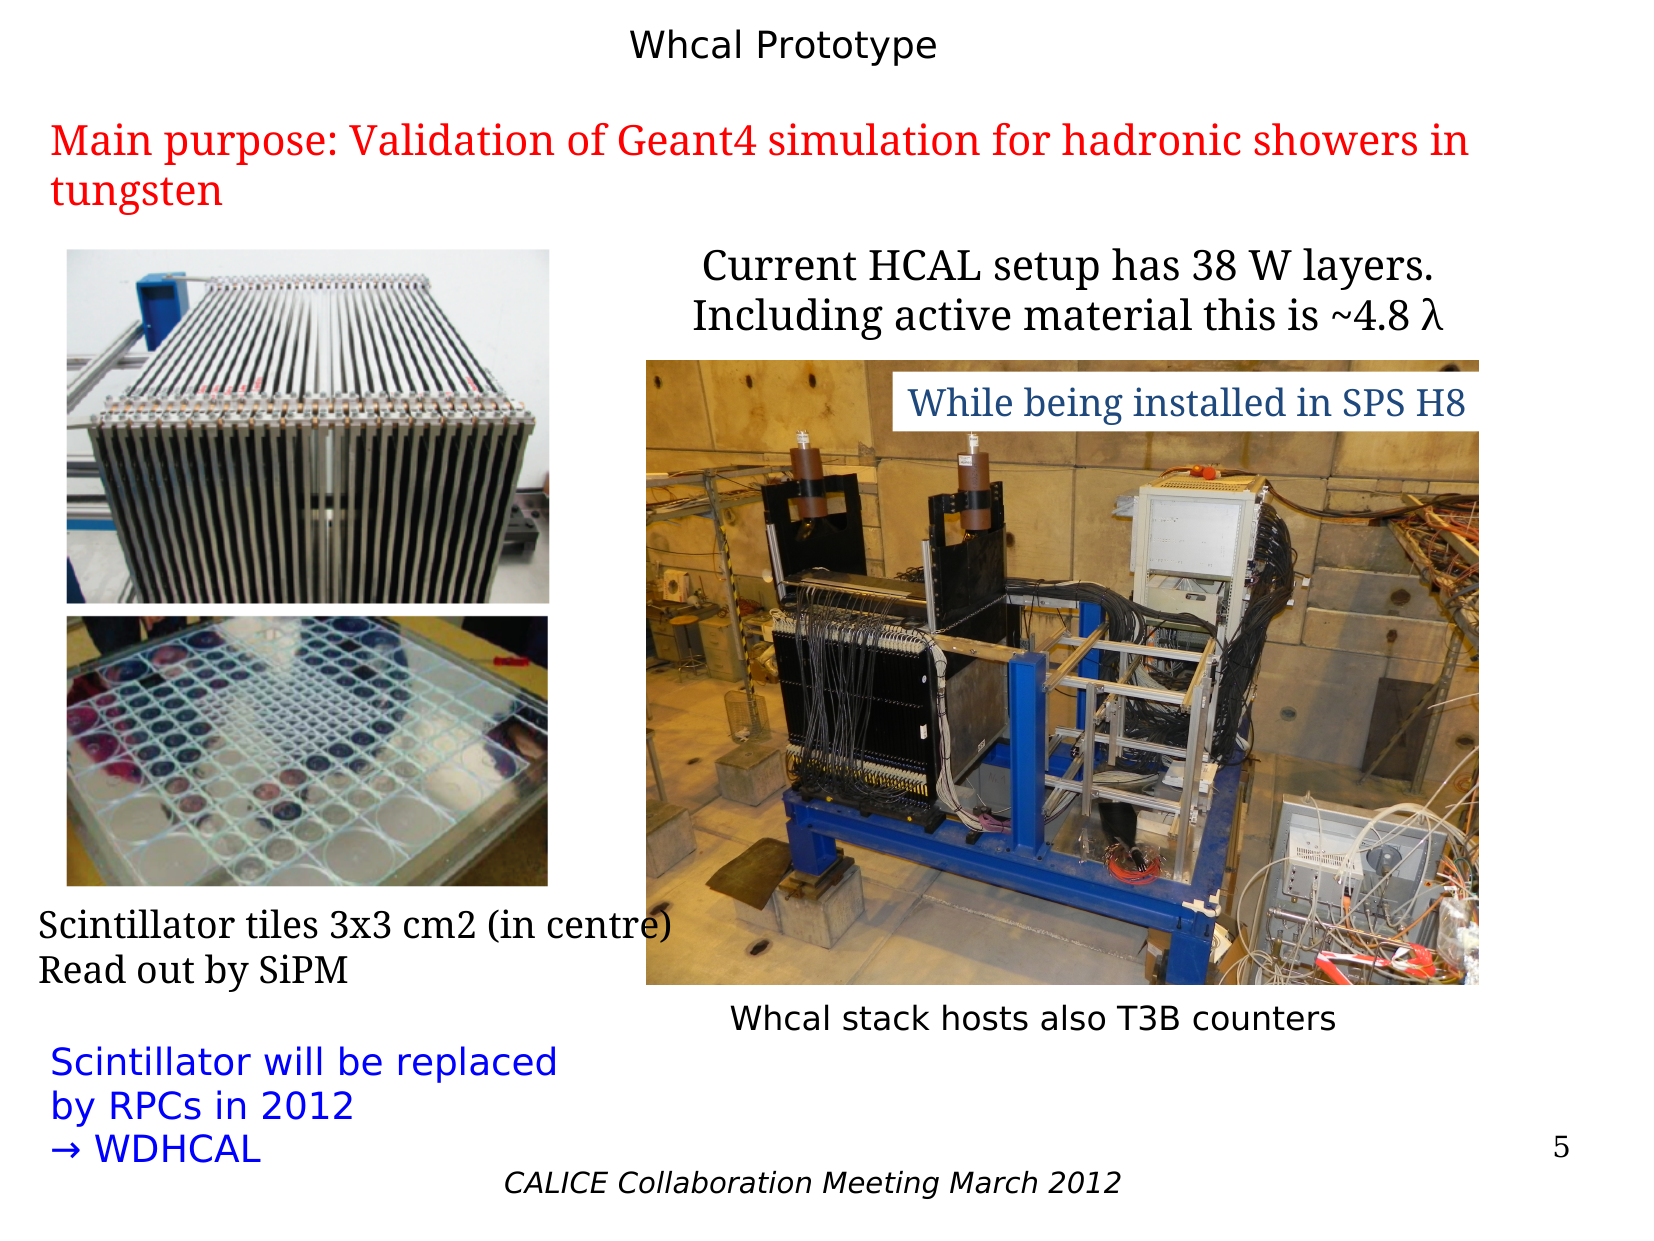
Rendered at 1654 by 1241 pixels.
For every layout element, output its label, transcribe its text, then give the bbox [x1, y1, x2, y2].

text_box Whcal stack hosts also T3B counters [714, 992, 1355, 1046]
text_box While being installed in SPS H8 [892, 371, 1482, 432]
text_box Whcal Prototype [614, 16, 952, 75]
picture [60, 244, 555, 892]
picture [646, 360, 1479, 986]
text_box Main purpose: Validation of Geant4 simulation for hadronic showers in tungsten [35, 106, 1571, 222]
text_box Scintillator will be replaced by RPCs in 2012 → WDHCAL [35, 1033, 573, 1179]
text_box Scintillator tiles 3x3 cm2 (in centre) Read out by SiPM [23, 893, 690, 999]
text_box Current HCAL setup has 38 W layers. Including active material this is ~4.8 λ [677, 231, 1459, 347]
